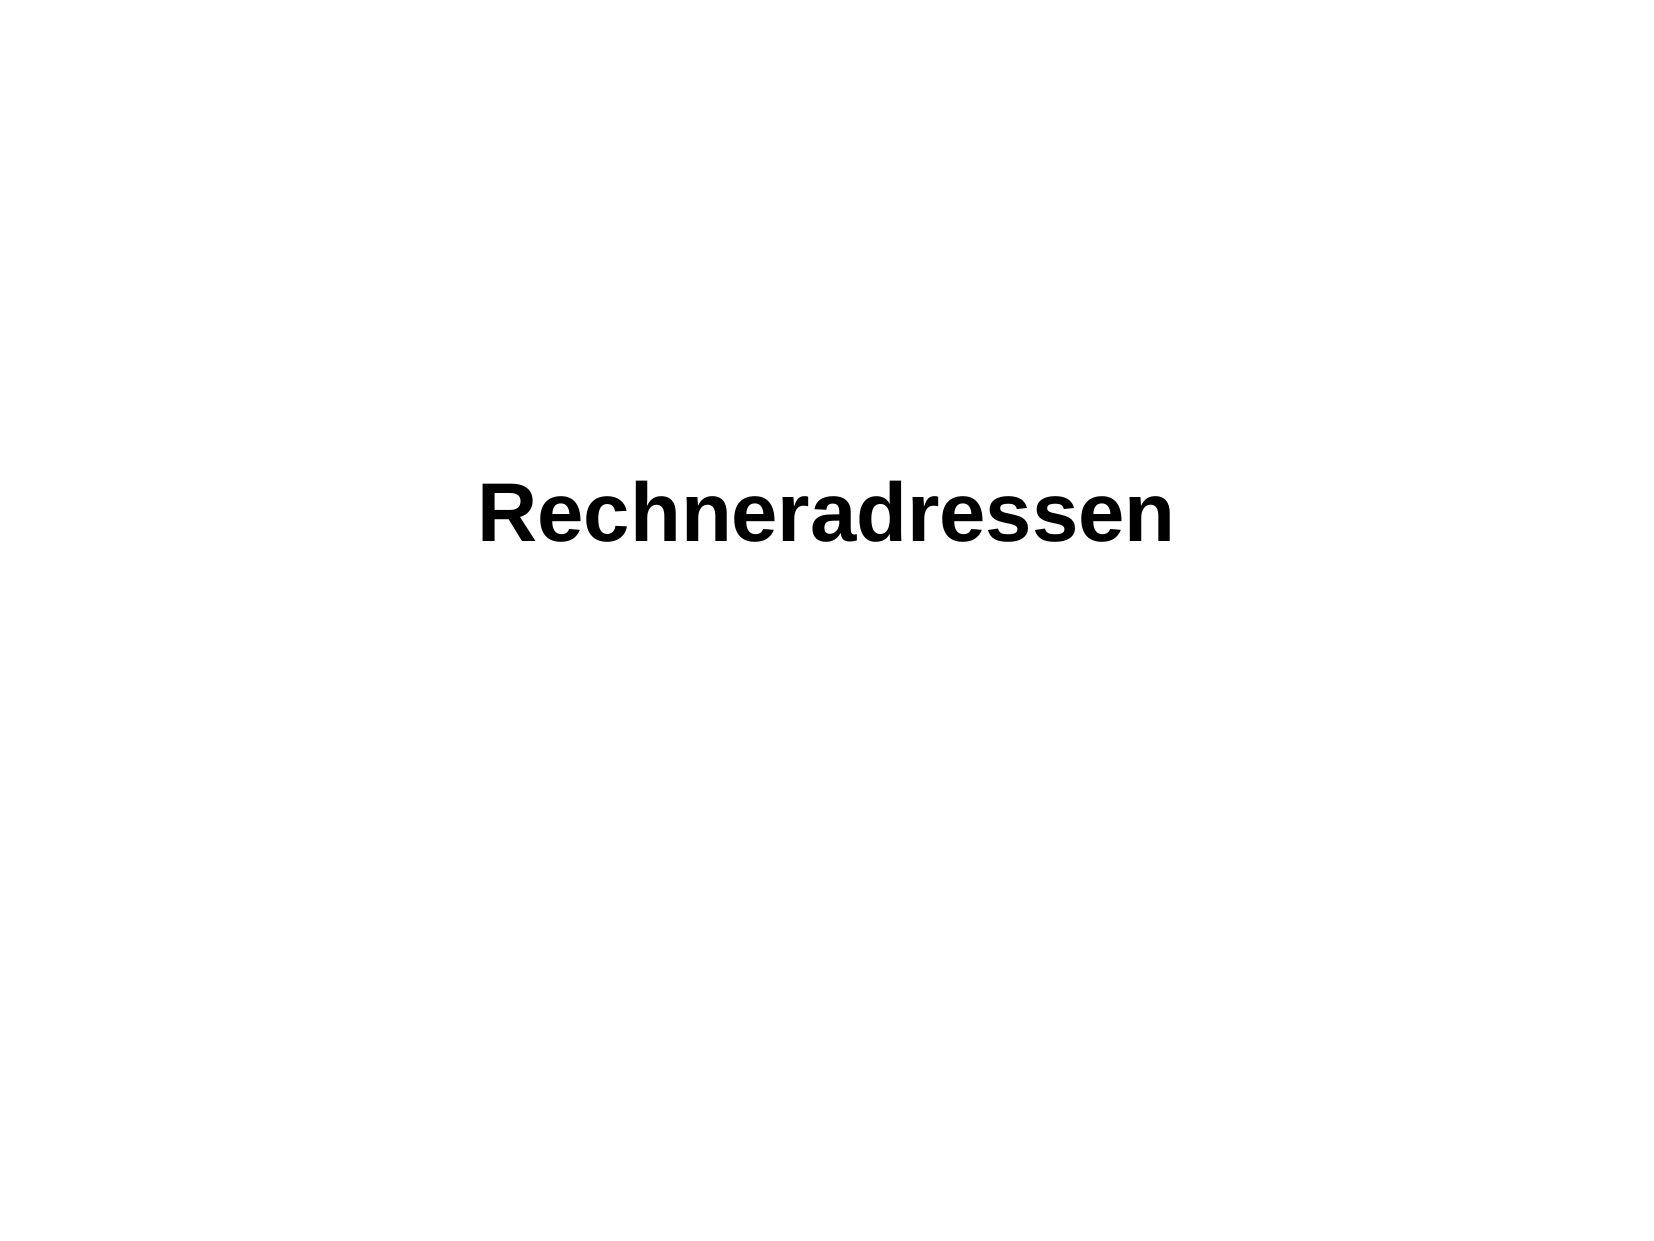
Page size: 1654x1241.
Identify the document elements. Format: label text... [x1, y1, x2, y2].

title Rechneradressen [82, 417, 1571, 610]
